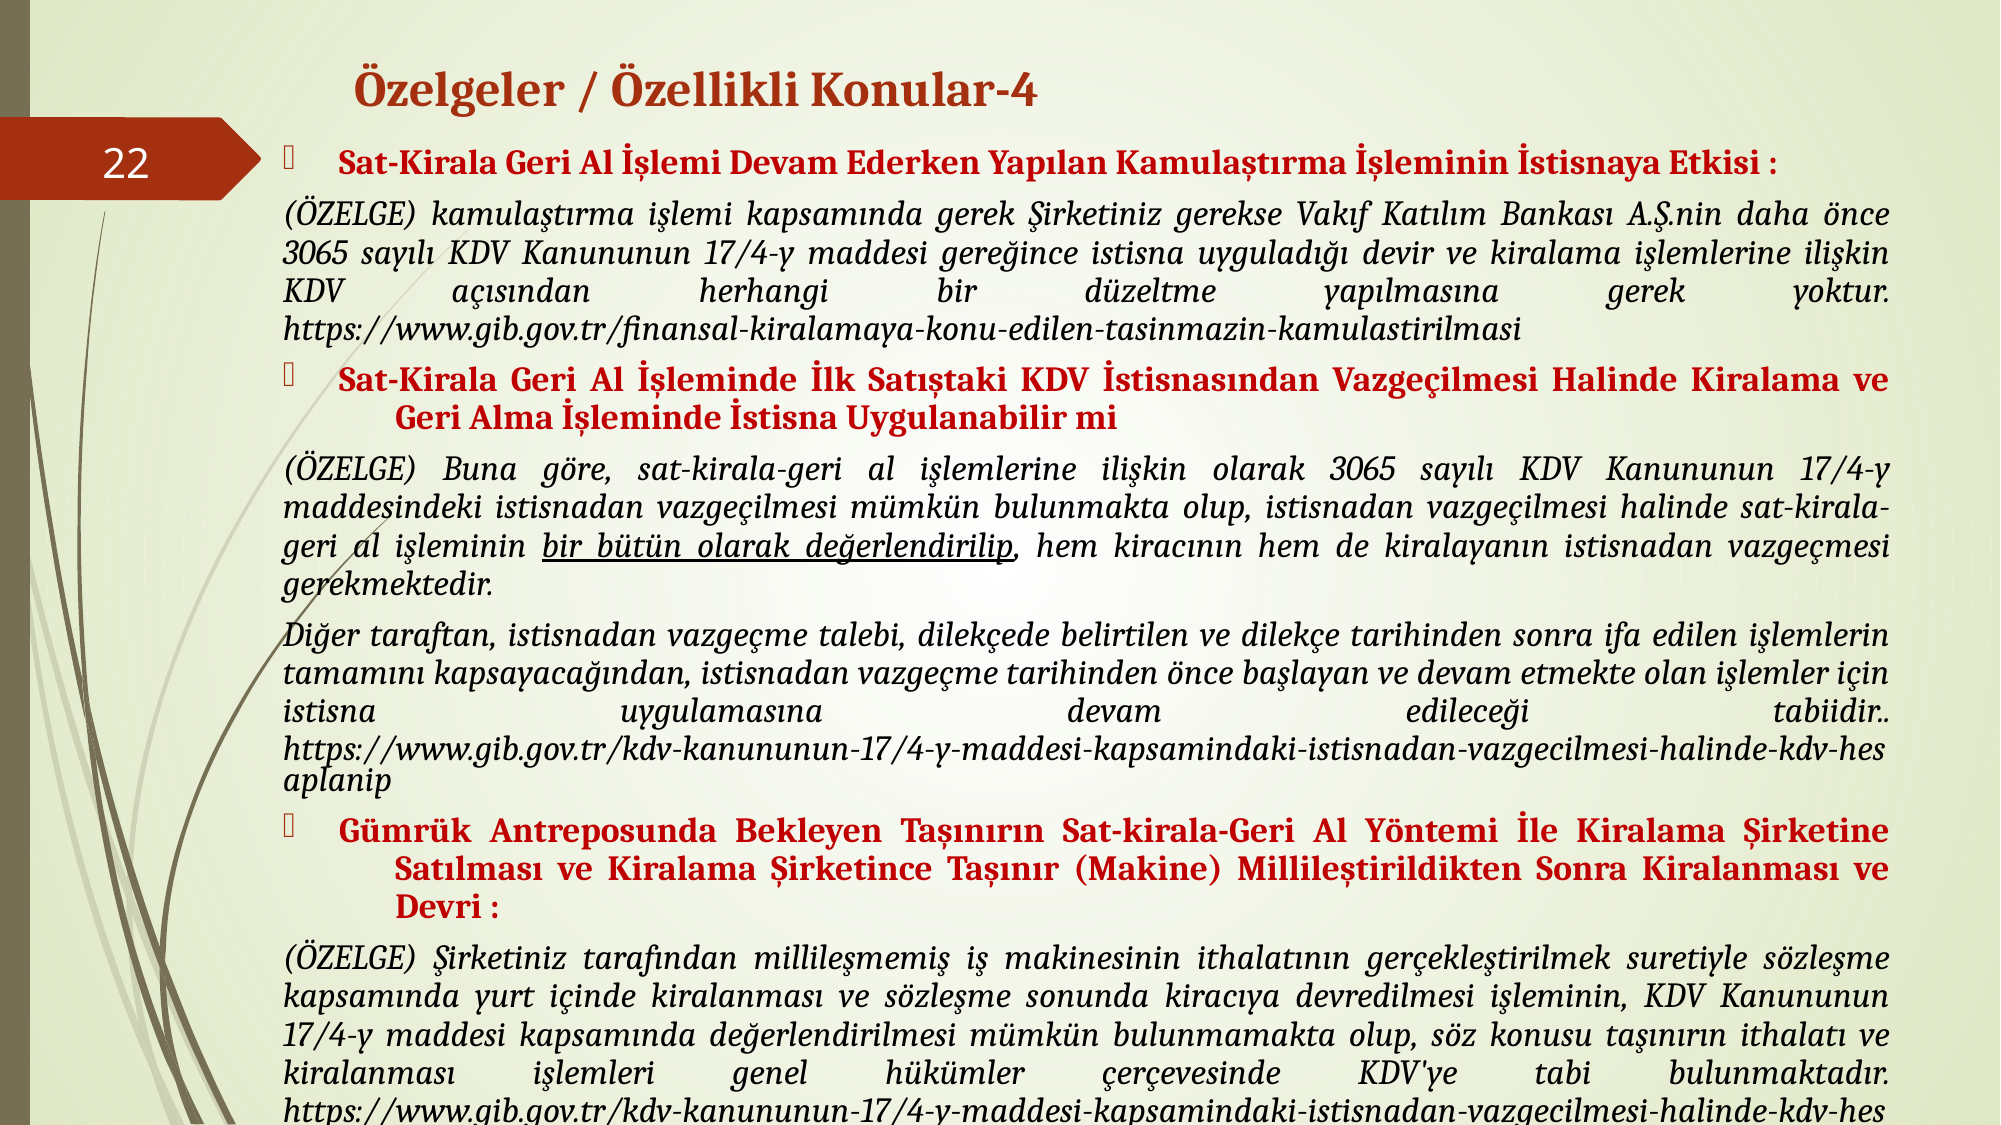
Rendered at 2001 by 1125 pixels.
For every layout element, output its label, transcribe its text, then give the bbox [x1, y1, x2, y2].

list Sat-Kirala Geri Al İşlemi Devam Ederken Yapılan Kamulaştırma İşleminin İstisnaya Etkisi : (ÖZELGE) kamulaştırma işlemi kapsamında gerek Şirketiniz gerekse Vakıf Katılım Bankası A.Ş.nin daha önce 3065 sayılı KDV Kanununun 17/4-y maddesi gereğince istisna uyguladığı devir ve kiralama işlemlerine ilişkin KDV açısından herhangi bir düzeltme yapılmasına gerek yoktur. https://www.gib.gov.tr/finansal-kiralamaya-konu-edilen-tasinmazin-kamulastirilmasi Sat-Kirala Geri Al İşleminde İlk Satıştaki KDV İstisnasından Vazgeçilmesi Halinde Kiralama ve Geri Alma İşleminde İstisna Uygulanabilir mi (ÖZELGE) Buna göre, sat-kirala-geri al işlemlerine ilişkin olarak 3065 sayılı KDV Kanununun 17/4-y maddesindeki istisnadan vazgeçilmesi mümkün bulunmakta olup, istisnadan vazgeçilmesi halinde sat-kirala-geri al işleminin bir bütün olarak değerlendirilip, hem kiracının hem de kiralayanın istisnadan vazgeçmesi gerekmektedir. Diğer taraftan, istisnadan vazgeçme talebi, dilekçede belirtilen ve dilekçe tarihinden sonra ifa edilen işlemlerin tamamını kapsayacağından, istisnadan vazgeçme tarihinden önce başlayan ve devam etmekte olan işlemler için istisna uygulamasına devam edileceği tabiidir.. https://www.gib.gov.tr/kdv-kanununun-17/4-y-maddesi-kapsamindaki-istisnadan-vazgecilmesi-halinde-kdv-hesaplanip Gümrük Antreposunda Bekleyen Taşınırın Sat-kirala-Geri Al Yöntemi İle Kiralama Şirketine Satılması ve Kiralama Şirketince Taşınır (Makine) Millileştirildikten Sonra Kiralanması ve Devri : (ÖZELGE) Şirketiniz tarafından millileşmemiş iş makinesinin ithalatının gerçekleştirilmek suretiyle sözleşme kapsamında yurt içinde kiralanması ve sözleşme sonunda kiracıya devredilmesi işleminin, KDV Kanununun 17/4-y maddesi kapsamında değerlendirilmesi mümkün bulunmamakta olup, söz konusu taşınırın ithalatı ve kiralanması işlemleri genel hükümler çerçevesinde KDV'ye tabi bulunmaktadır. https://www.gib.gov.tr/kdv-kanununun-17/4-y-maddesi-kapsamindaki-istisnadan-vazgecilmesi-halinde-kdv-hesaplanip [267, 136, 1906, 1117]
title Özelgeler / Özellikli Konular-4 [339, 49, 1924, 153]
text_box [87, 129, 216, 190]
